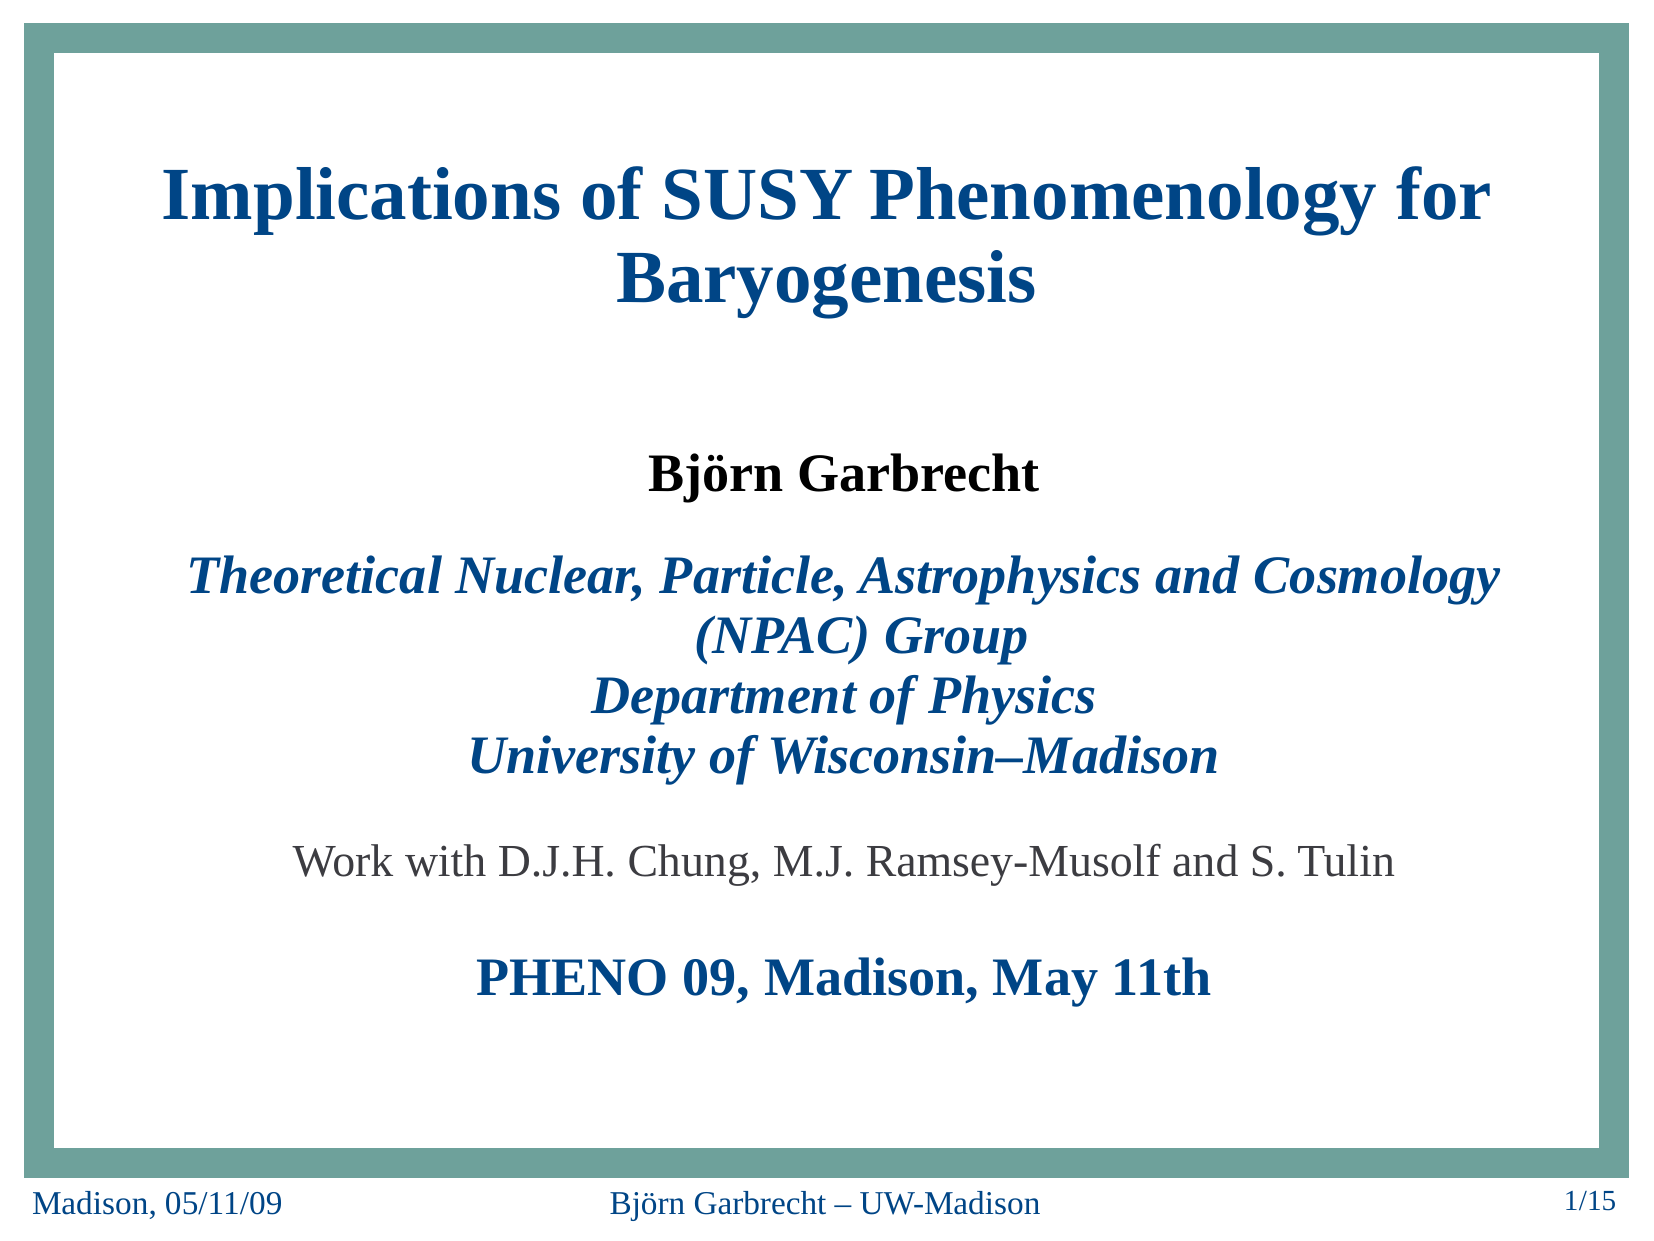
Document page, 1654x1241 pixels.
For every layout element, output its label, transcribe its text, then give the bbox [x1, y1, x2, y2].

subtitle Björn Garbrecht Theoretical Nuclear, Particle, Astrophysics and Cosmology (NPAC) Group Department of Physics University of Wisconsin–Madison Work with D.J.H. Chung, M.J. Ramsey-Musolf and S. Tulin PHENO 09, Madison, May 11th [82, 443, 1571, 1007]
title Implications of SUSY Phenomenology for Baryogenesis [82, 139, 1571, 332]
